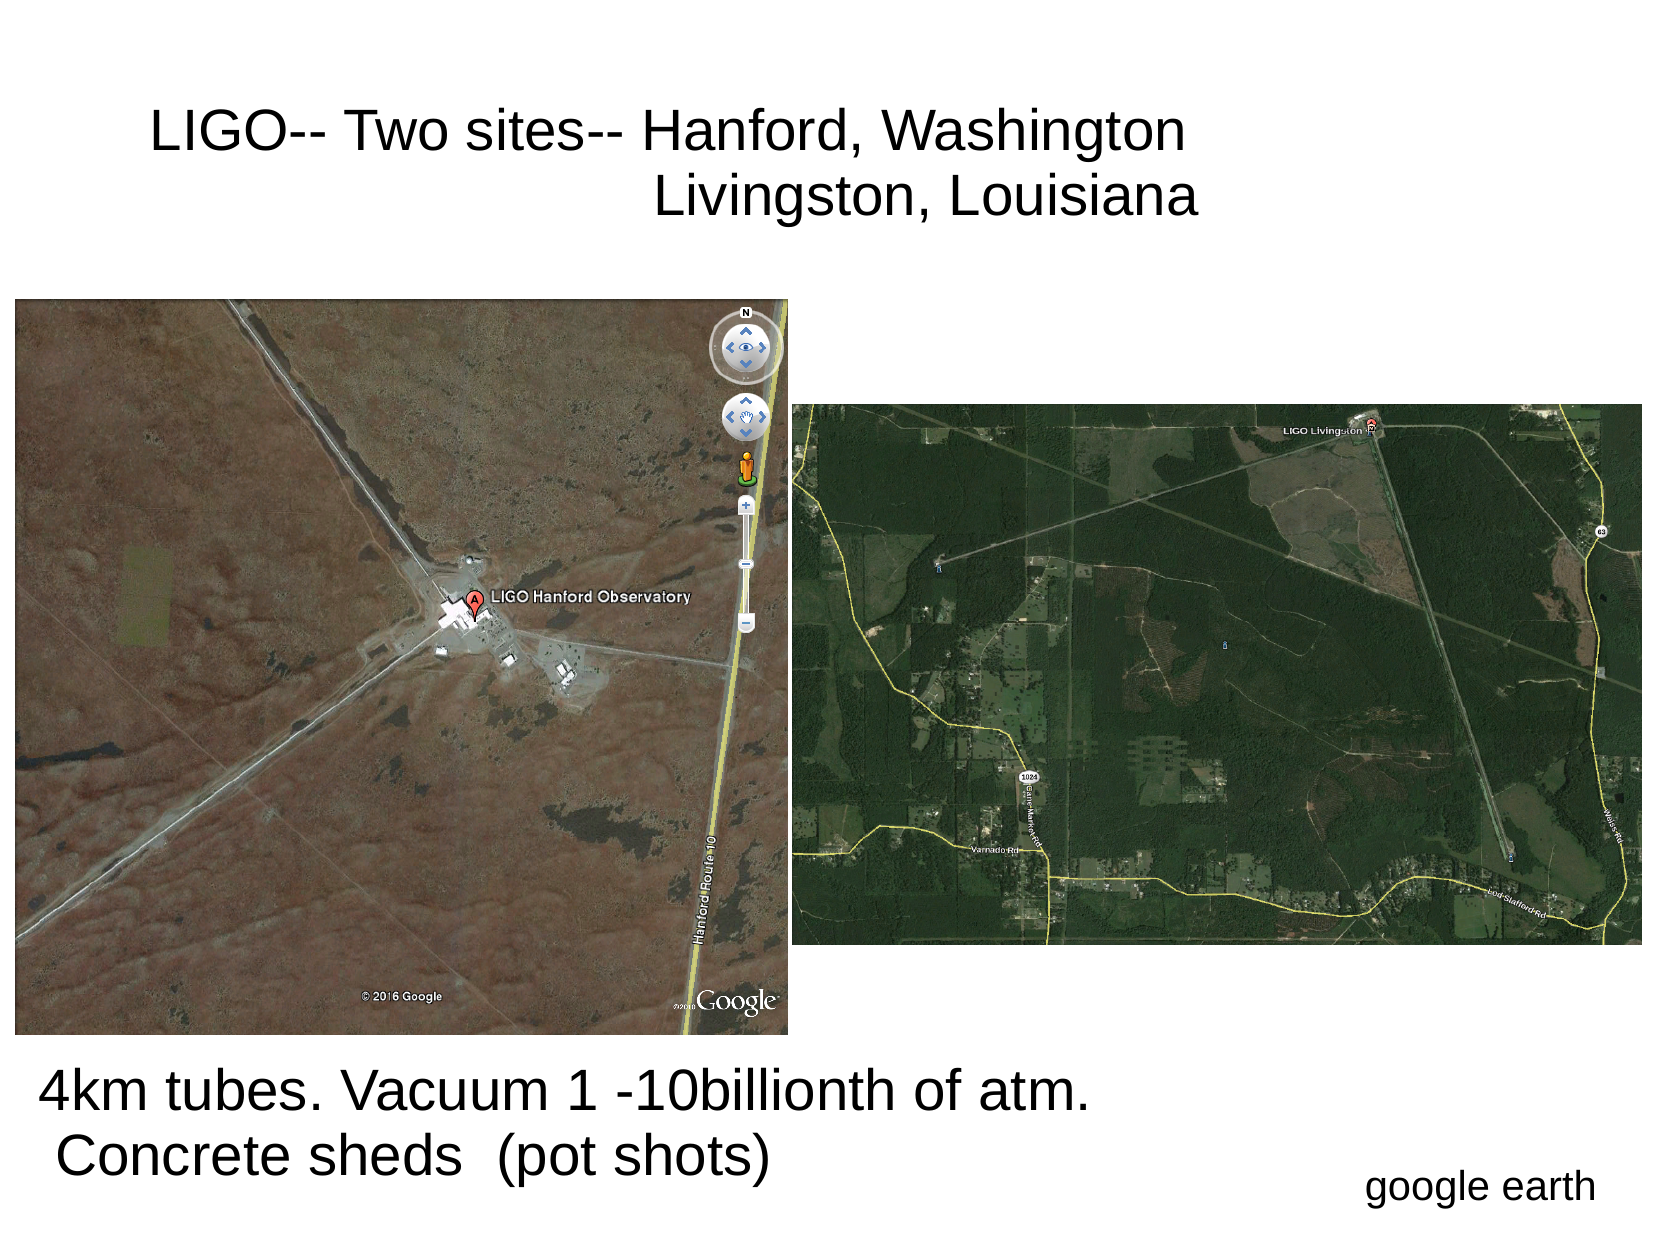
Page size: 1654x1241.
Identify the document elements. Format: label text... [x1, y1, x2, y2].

text_box LIGO-- Two sites-- Hanford, Washington Livingston, Louisiana [135, 90, 1215, 235]
picture [15, 299, 788, 1036]
text_box 4km tubes. Vacuum 1 -10billionth of atm. Concrete sheds (pot shots) [24, 1050, 1654, 1195]
picture [792, 404, 1642, 946]
text_box google earth [1350, 1155, 1612, 1217]
